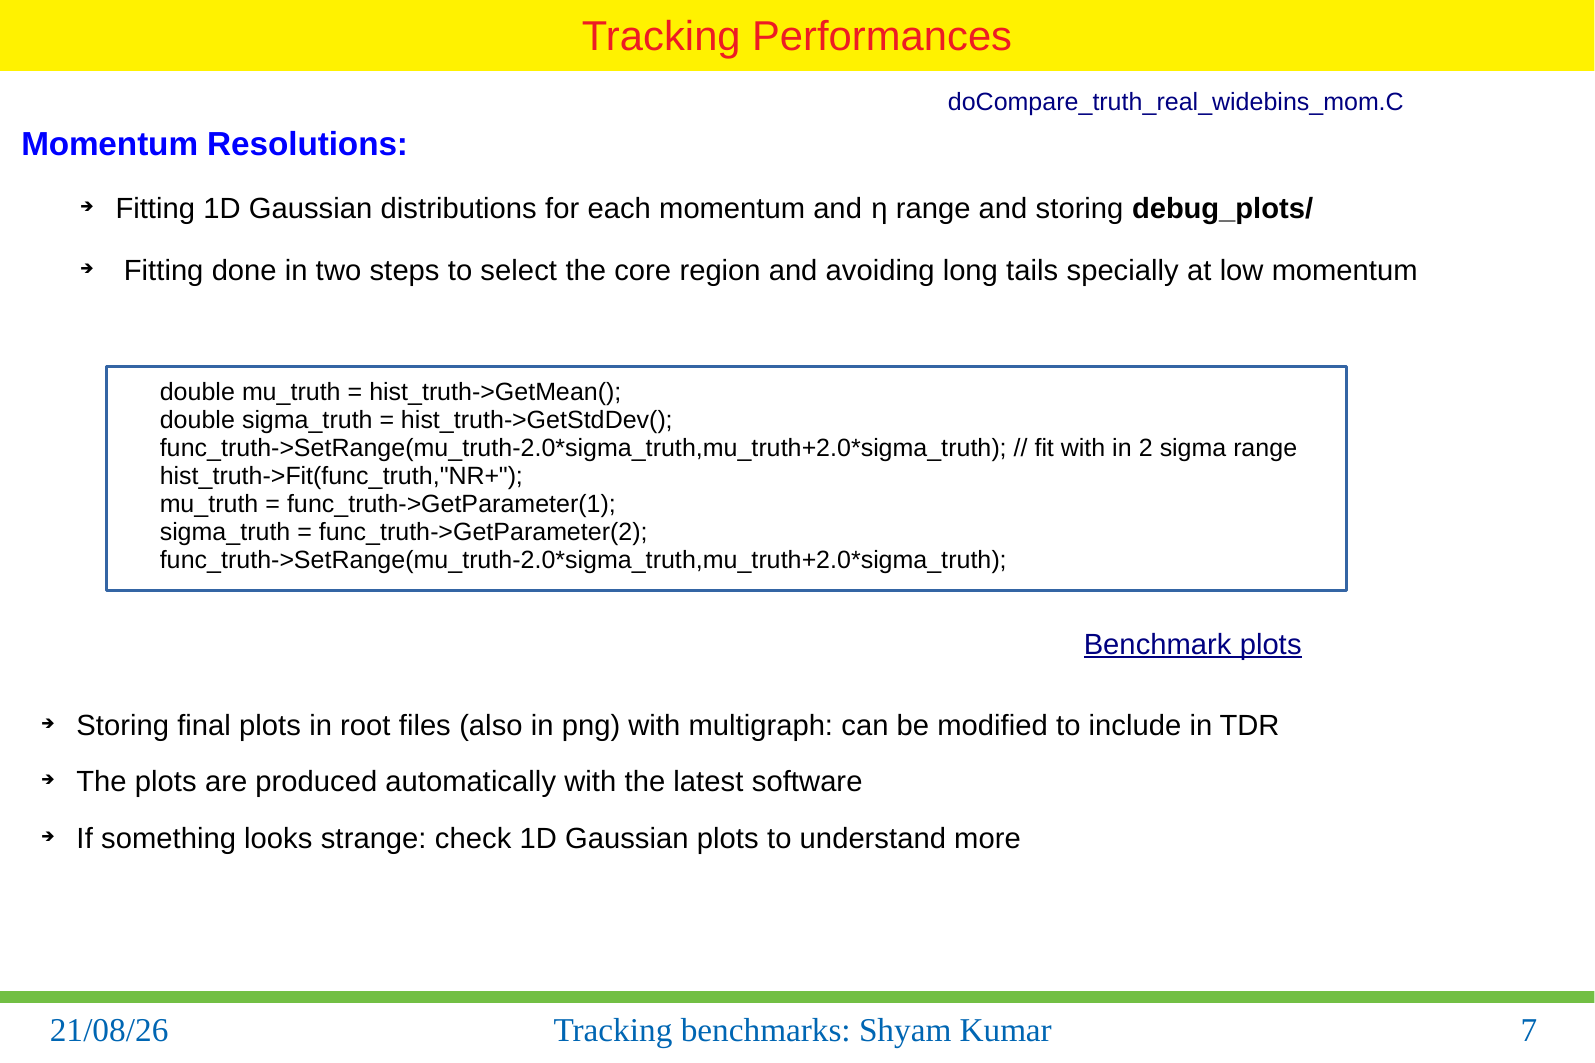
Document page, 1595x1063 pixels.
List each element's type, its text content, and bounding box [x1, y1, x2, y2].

text_box double mu_truth = hist_truth->GetMean(); double sigma_truth = hist_truth->GetStdDev(); func_truth->SetRange(mu_truth-2.0*sigma_truth,mu_truth+2.0*sigma_truth); // fit with in 2 sigma range hist_truth->Fit(func_truth,"NR+"); mu_truth = func_truth->GetParameter(1); sigma_truth = func_truth->GetParameter(2); func_truth->SetRange(mu_truth-2.0*sigma_truth,mu_truth+2.0*sigma_truth); [108, 438, 1345, 582]
text_box Storing final plots in root files (also in png) with multigraph: can be modified to include in TDR The plots are produced automatically with the latest software If something looks strange: check 1D Gaussian plots to understand more [26, 701, 1595, 952]
title Tracking Performances [0, 0, 1595, 71]
text_box Momentum Resolutions: Fitting 1D Gaussian distributions for each momentum and η range and storing debug_plots/ Fitting done in two steps to select the core region and avoiding long tails specially at low momentum [6, 118, 1595, 438]
text_box Benchmark plots [1068, 620, 1518, 691]
text_box doCompare_truth_real_widebins_mom.C [933, 79, 1447, 118]
